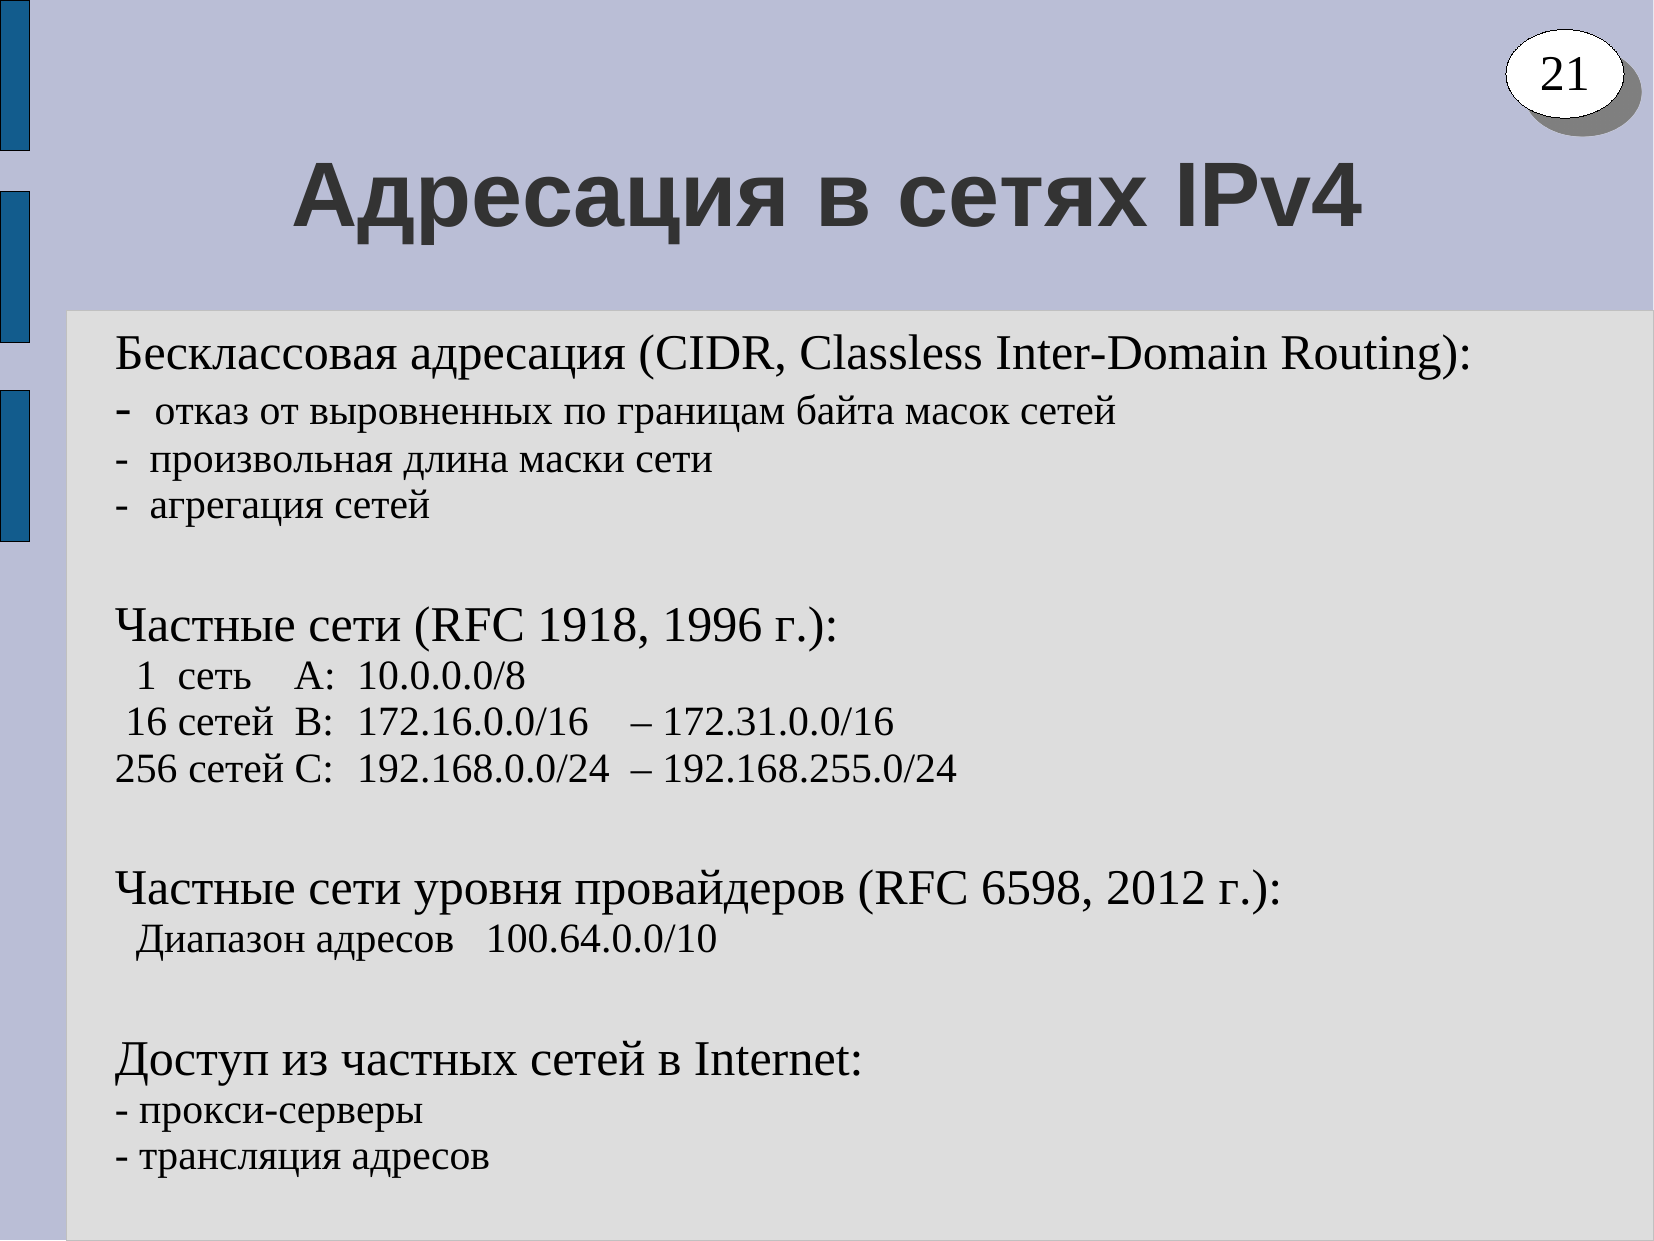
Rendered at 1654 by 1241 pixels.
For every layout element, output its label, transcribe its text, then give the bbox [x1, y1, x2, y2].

text_box 21 [1505, 29, 1625, 119]
text_box Бесклассовая адресация (CIDR, Classless Inter-Domain Routing): - отказ от выровненных по границам байта масок сетей - произвольная длина маски сети - агрегация сетей Частные сети (RFC 1918, 1996 г.): 1 сеть A: 10.0.0.0/8 16 сетей B: 172.16.0.0/16 – 172.31.0.0/16 256 сетей C: 192.168.0.0/24 – 192.168.255.0/24 Частные сети уровня провайдеров (RFC 6598, 2012 г.): Диапазон адресов 100.64.0.0/10 Доступ из частных сетей в Internet: - прокси-серверы - трансляция адресов [114, 324, 1625, 1234]
title Адресация в сетях IPv4 [121, 91, 1534, 299]
